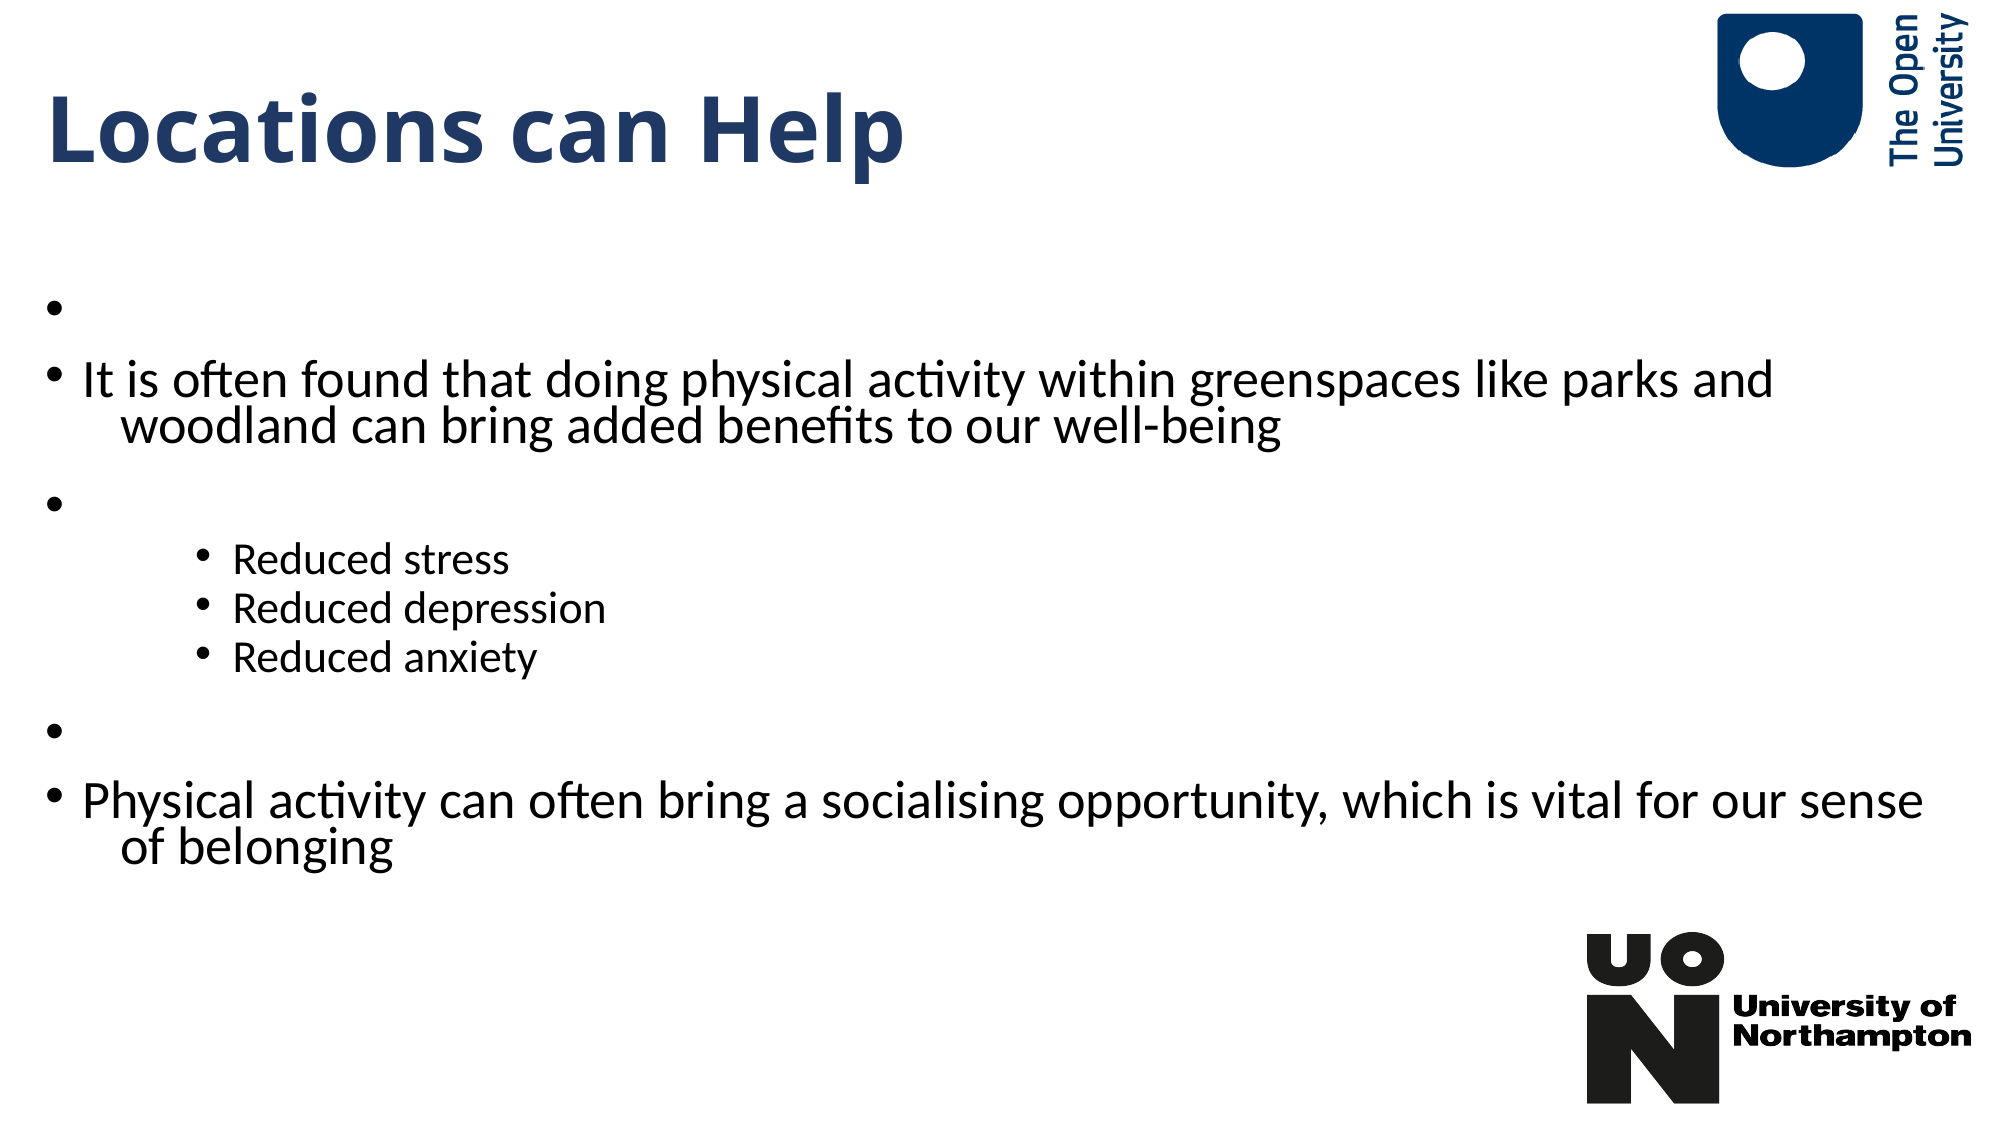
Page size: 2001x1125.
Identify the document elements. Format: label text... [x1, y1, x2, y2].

title Locations can Help [30, 30, 1756, 248]
list It is often found that doing physical activity within greenspaces like parks and woodland can bring added benefits to our well-being Reduced stress Reduced depression Reduced anxiety Physical activity can often bring a socialising opportunity, which is vital for our sense of belonging [30, 267, 1971, 1014]
picture [1716, 10, 1971, 170]
picture [1444, 810, 2000, 1125]
